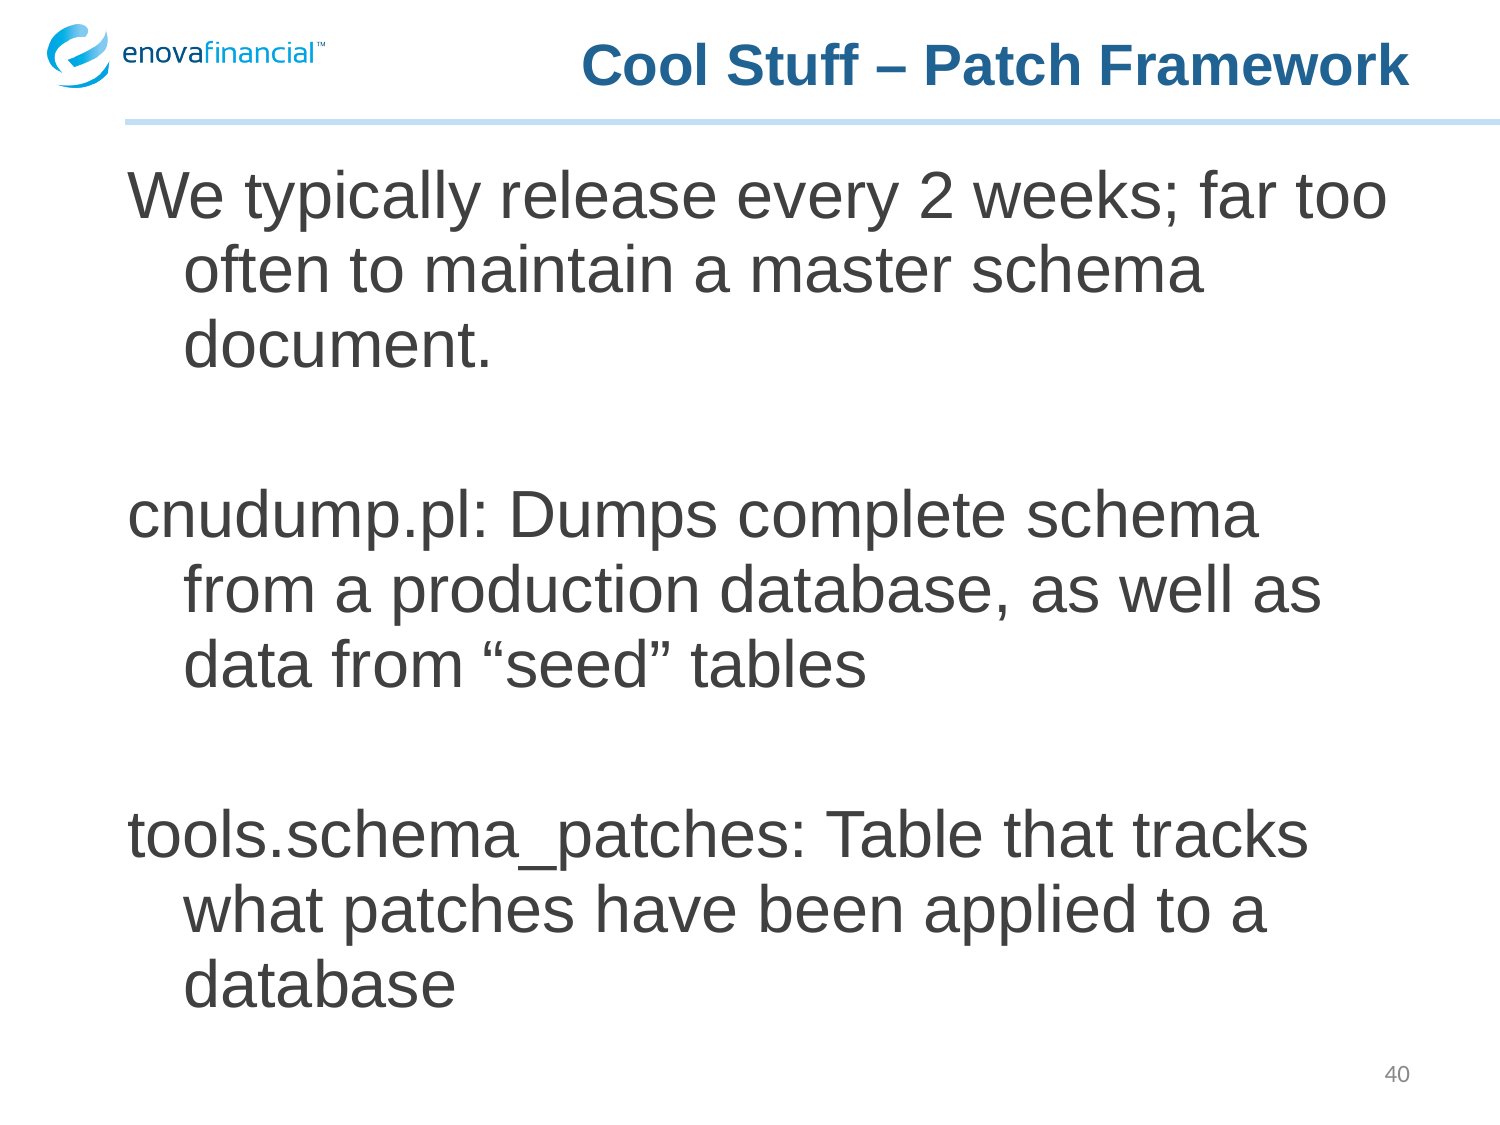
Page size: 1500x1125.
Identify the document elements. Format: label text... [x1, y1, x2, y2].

picture [125, 119, 1500, 125]
list Cool Stuff – Patch Framework [337, 24, 1426, 113]
picture [47, 24, 325, 88]
list We typically release every 2 weeks; far too often to maintain a master schema document. cnudump.pl: Dumps complete schema from a production database, as well as data from “seed” tables tools.schema_patches: Table that tracks what patches have been applied to a database [112, 149, 1426, 1051]
text_box 31 [1074, 1042, 1426, 1103]
